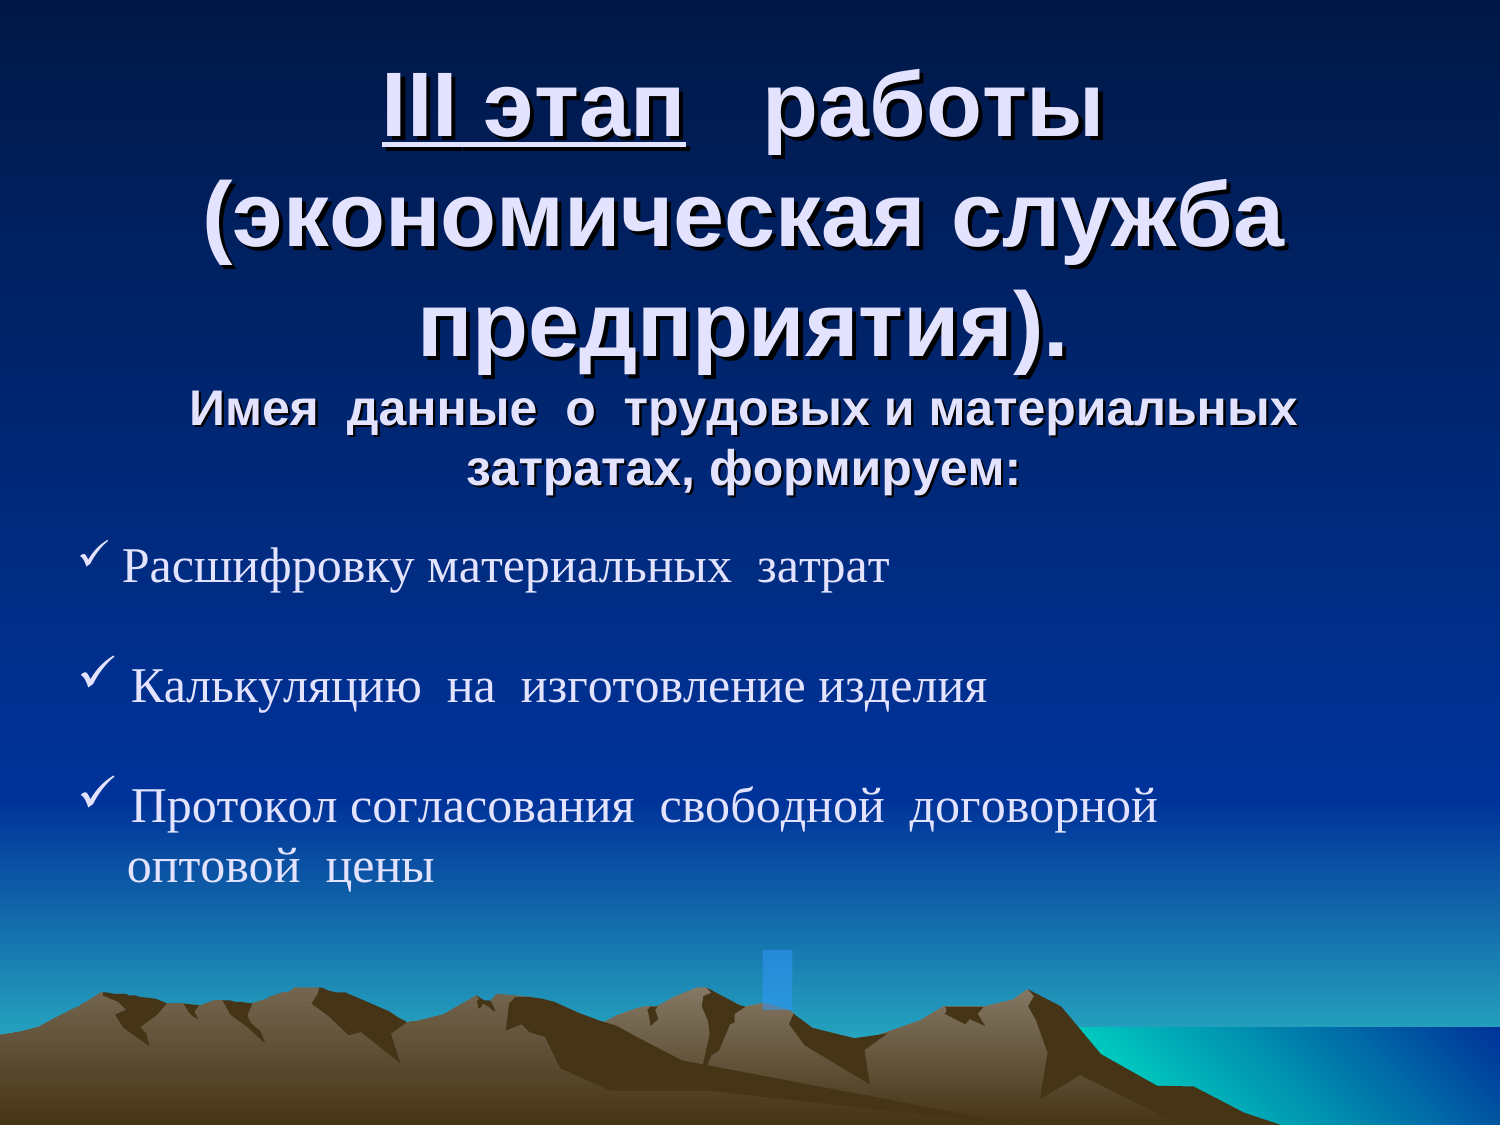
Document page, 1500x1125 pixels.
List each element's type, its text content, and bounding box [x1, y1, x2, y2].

text_box Расшифровку материальных затрат Калькуляцию на изготовление изделия Протокол согласования свободной договорной оптовой цены [62, 524, 1199, 901]
text_box III этап работы (экономическая служба предприятия). Имея данные о трудовых и материальных затратах, формируем: [62, 37, 1426, 563]
text_box [762, 950, 793, 1011]
